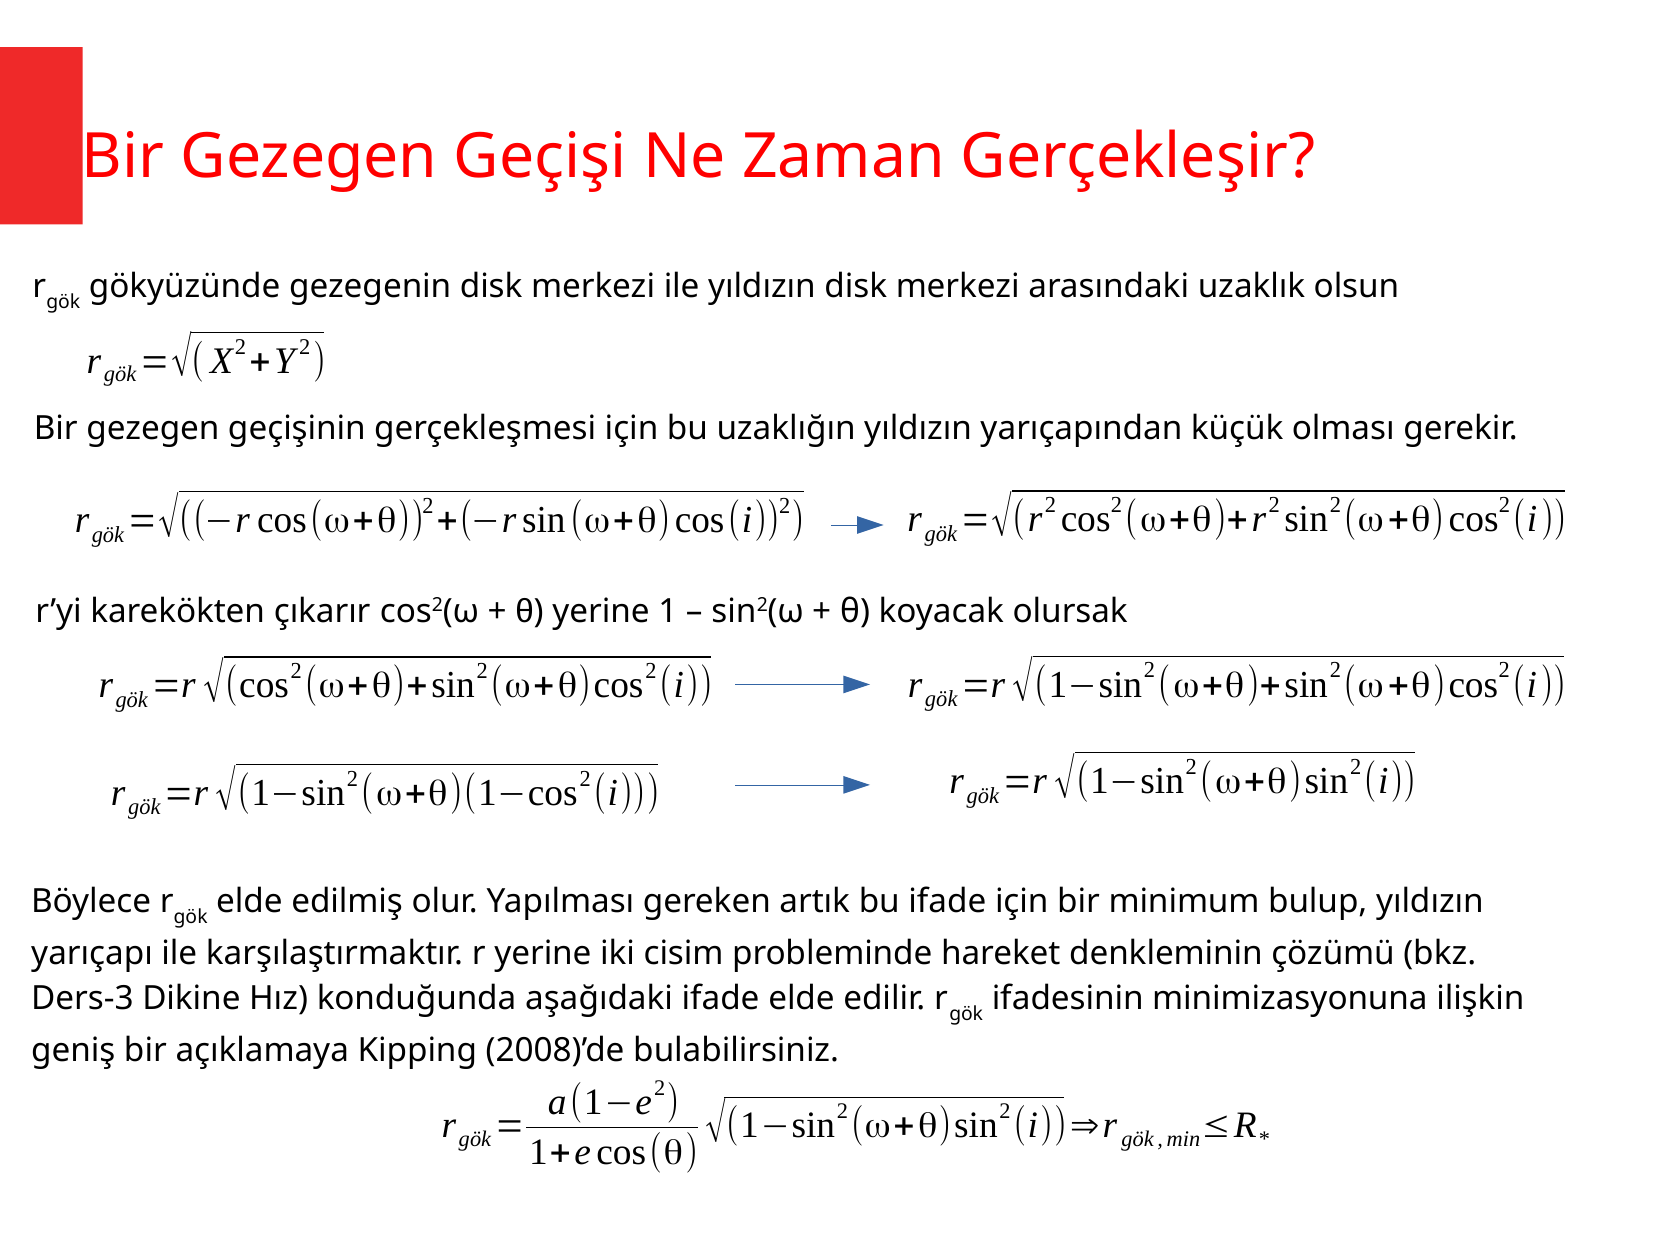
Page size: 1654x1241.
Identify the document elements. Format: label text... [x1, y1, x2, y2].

title Bir Gezegen Geçişi Ne Zaman Gerçekleşir? [81, 49, 1570, 257]
chart [80, 330, 332, 388]
chart [901, 654, 1572, 712]
text_box rgök gökyüzünde gezegenin disk merkezi ile yıldızın disk merkezi arasındaki uzaklık olsun [17, 255, 1584, 329]
chart [943, 750, 1423, 808]
text_box Böylece rgök elde edilmiş olur. Yapılması gereken artık bu ifade için bir minimum bulup, yıldızın yarıçapı ile karşılaştırmaktır. r yerine iki cisim probleminde hareket denkleminin çözümü (bkz. Ders-3 Dikine Hız) konduğunda aşağıdaki ifade elde edilir. rgök ifadesinin minimizasyonuna ilişkin geniş bir açıklamaya Kipping (2008)’de bulabilirsiniz. [16, 869, 1576, 1063]
chart [92, 654, 719, 712]
chart [901, 488, 1572, 546]
chart [68, 489, 811, 547]
text_box Bir gezegen geçişinin gerçekleşmesi için bu uzaklığın yıldızın yarıçapından küçük olması gerekir. [19, 396, 1653, 489]
chart [435, 1075, 1276, 1176]
chart [104, 762, 666, 820]
text_box r’yi karekökten çıkarır cos2(ω + θ) yerine 1 – sin2(ω + θ) koyacak olursak [20, 579, 1501, 646]
